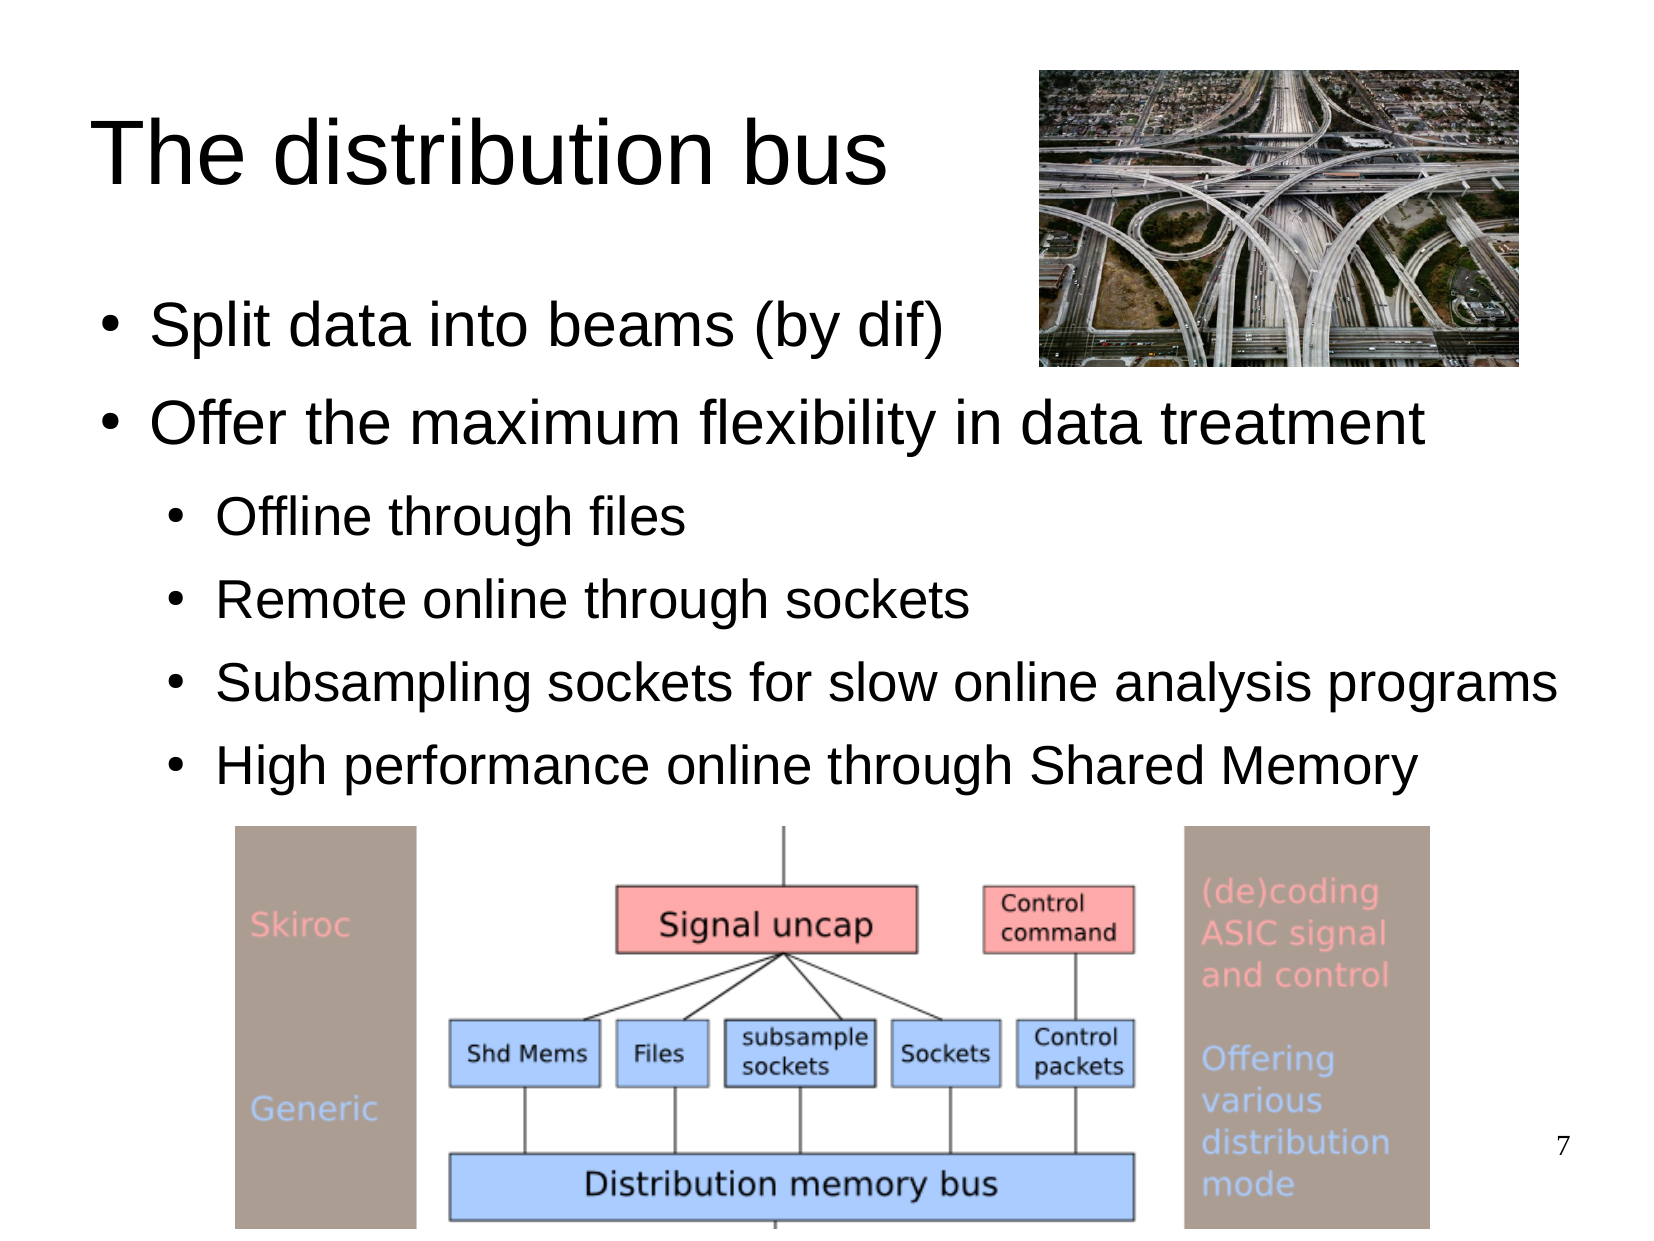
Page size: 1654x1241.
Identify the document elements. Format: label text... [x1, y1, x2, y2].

title The distribution bus [82, 49, 898, 257]
picture [1039, 70, 1519, 367]
list Split data into beams (by dif) Offer the maximum flexibility in data treatment Offline through files Remote online through sockets Subsampling sockets for slow online analysis programs High performance online through Shared Memory [82, 290, 1571, 804]
picture [235, 826, 1430, 1229]
